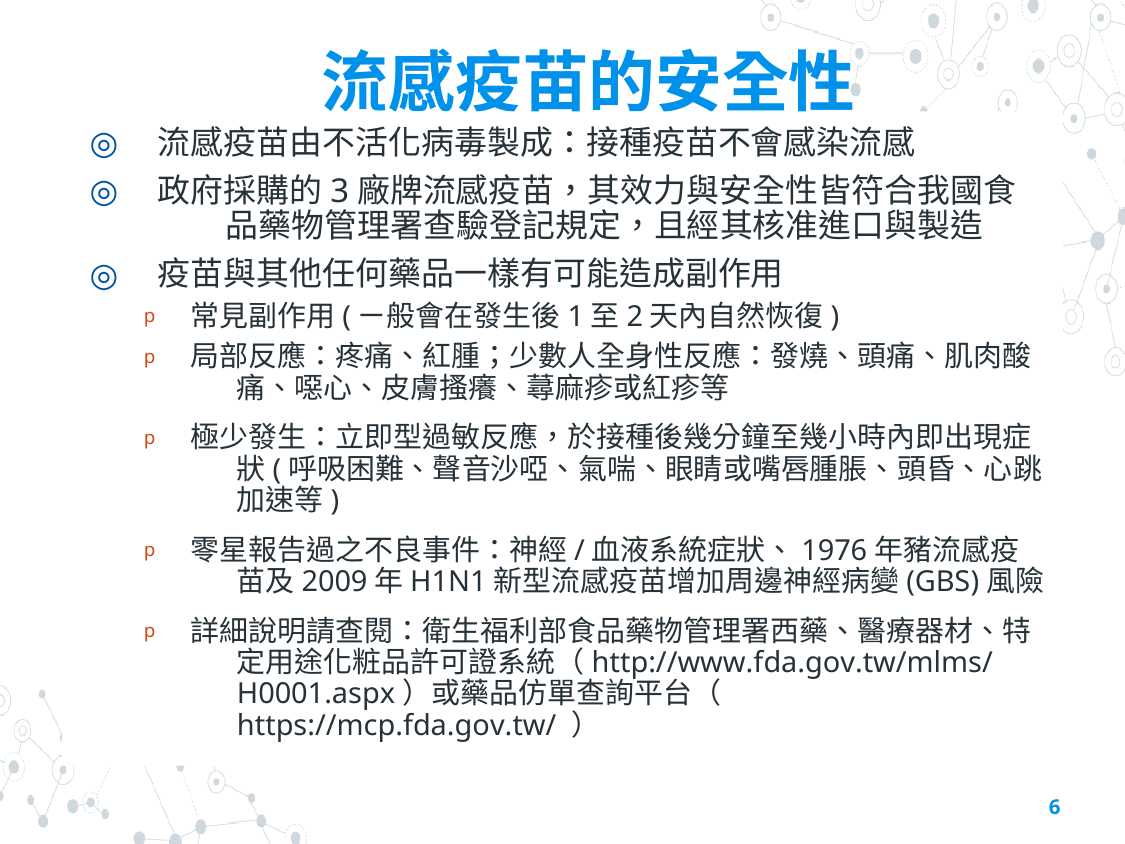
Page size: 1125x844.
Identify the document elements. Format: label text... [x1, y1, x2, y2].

list 流感疫苗由不活化病毒製成：接種疫苗不會感染流感 政府採購的3廠牌流感疫苗，其效力與安全性皆符合我國食品藥物管理署查驗登記規定，且經其核准進口與製造 疫苗與其他任何藥品一樣有可能造成副作用 常見副作用(ㄧ般會在發生後1至2天內自然恢復) 局部反應：疼痛、紅腫；少數人全身性反應：發燒、頭痛、肌肉酸痛、噁心、皮膚搔癢、蕁麻疹或紅疹等 極少發生：立即型過敏反應，於接種後幾分鐘至幾小時內即出現症狀(呼吸困難、聲音沙啞、氣喘、眼睛或嘴唇腫脹、頭昏、心跳加速等) 零星報告過之不良事件：神經/血液系統症狀、1976年豬流感疫苗及2009年H1N1新型流感疫苗增加周邊神經病變(GBS)風險 詳細說明請查閱：衛生福利部食品藥物管理署西藥、醫療器材、特定用途化粧品許可證系統（http://www.fda.gov.tw/mlms/H0001.aspx）或藥品仿單查詢平台（ https://mcp.fda.gov.tw/ ） [62, 111, 1063, 766]
title 流感疫苗的安全性 [110, 24, 1067, 129]
text_box 6 [1033, 779, 1102, 844]
